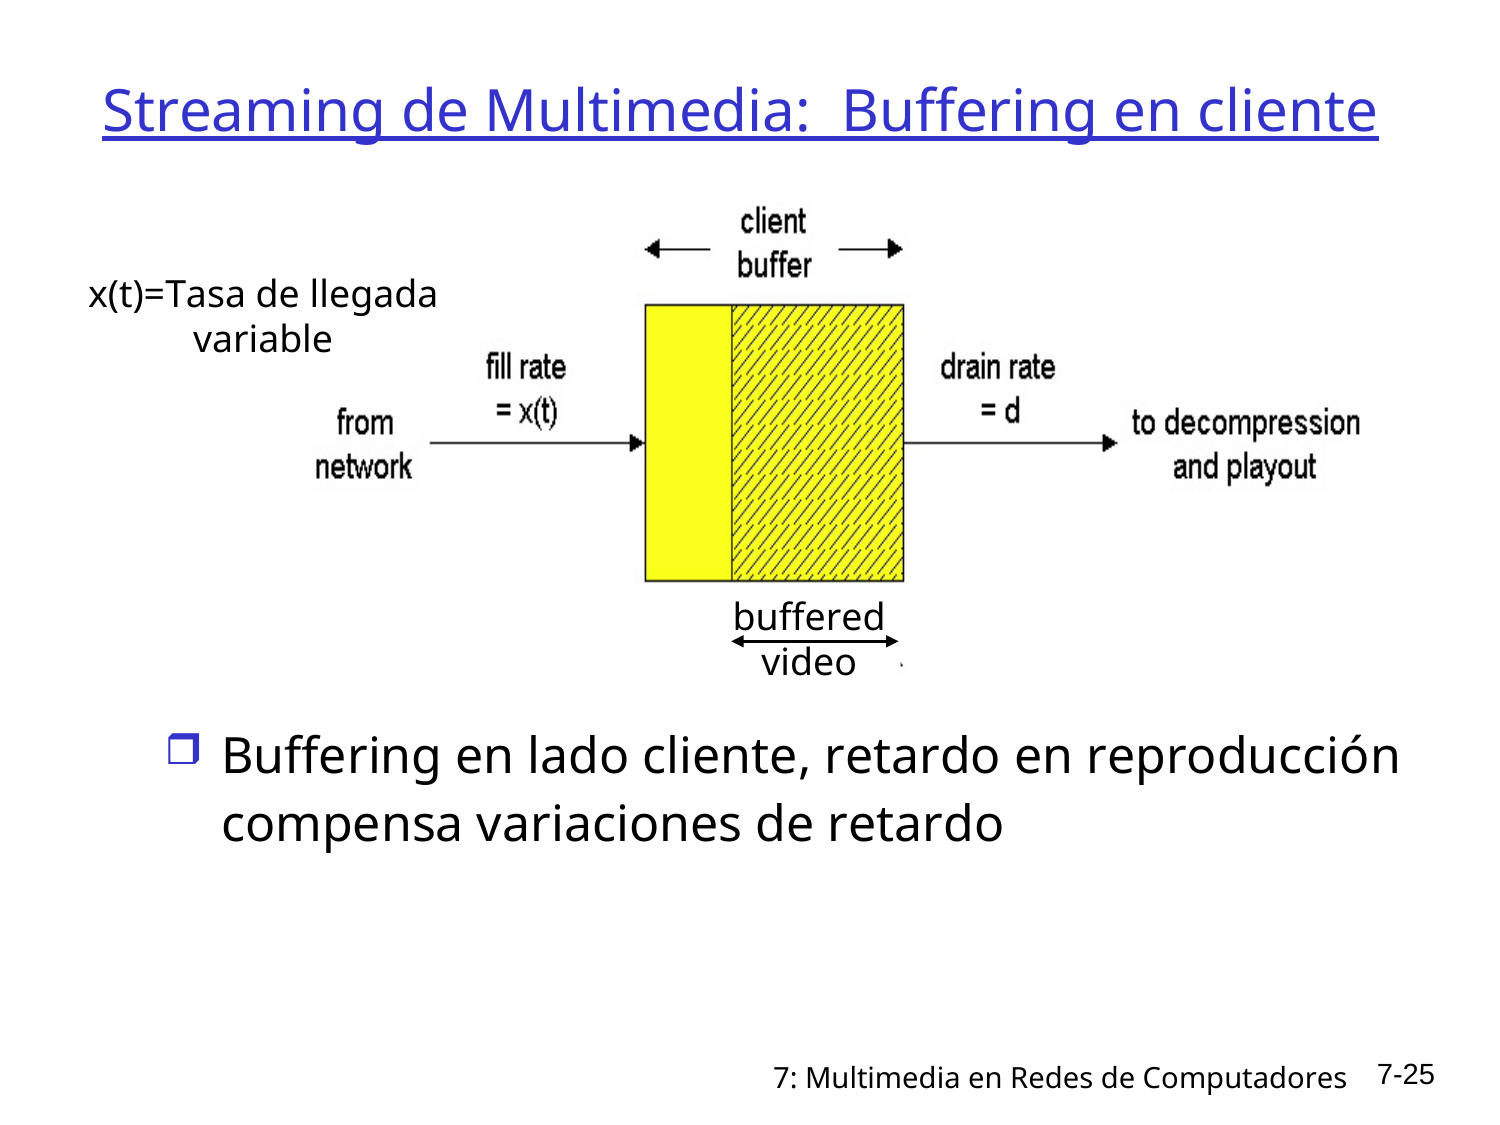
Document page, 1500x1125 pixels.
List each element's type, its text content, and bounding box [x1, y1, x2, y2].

text_box x(t)=Tasa de llegada variable [73, 262, 454, 368]
title Streaming de Multimedia: Buffering en cliente [87, 33, 1427, 185]
list Buffering en lado cliente, retardo en reproducción compensa variaciones de retardo [150, 712, 1426, 859]
text_box buffered video [717, 585, 901, 691]
picture [181, 201, 1434, 684]
